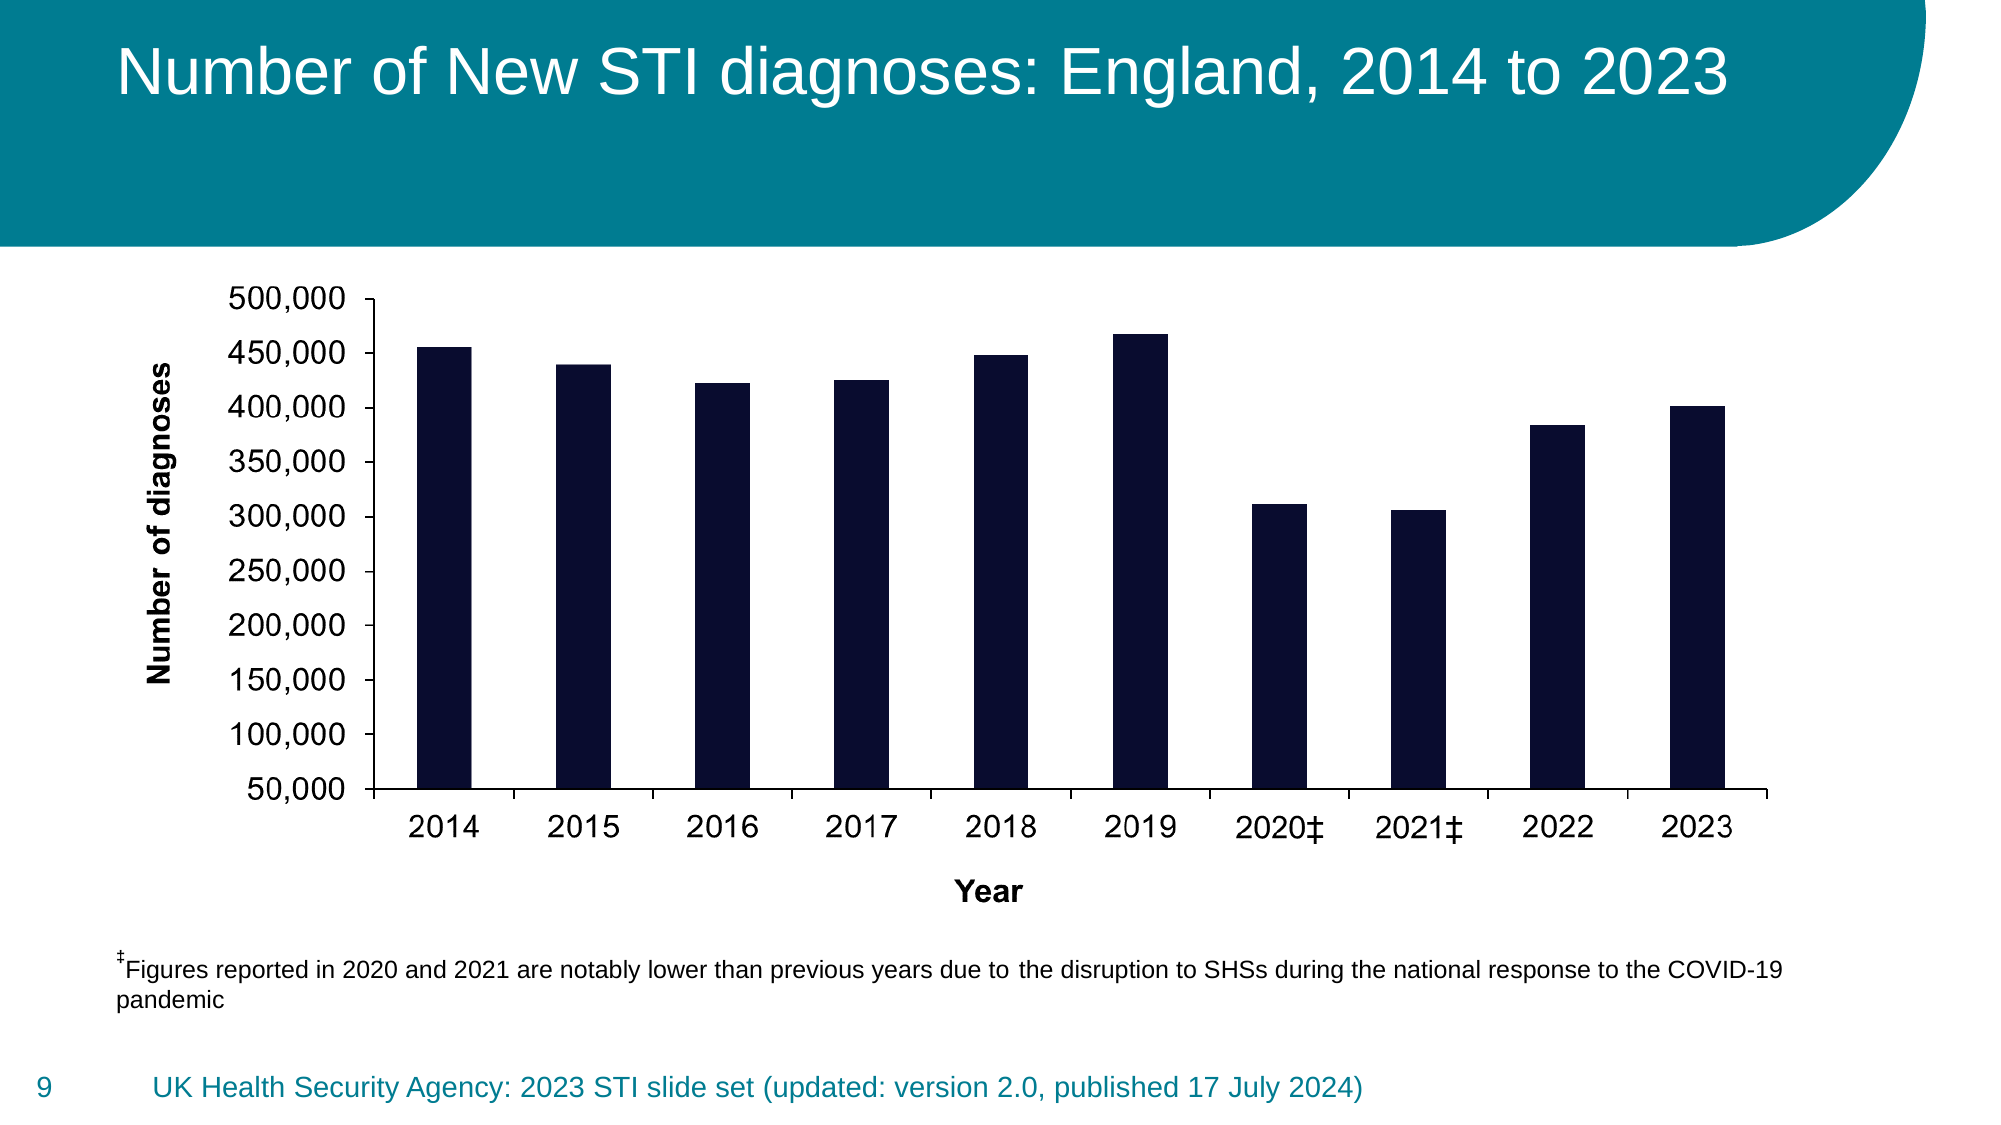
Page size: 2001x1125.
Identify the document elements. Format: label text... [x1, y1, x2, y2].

text_box ‡Figures reported in 2020 and 2021 are notably lower than previous years due to the disruption to SHSs during the national response to the COVID-19 pandemic [101, 939, 1911, 1021]
text_box [21, 1056, 120, 1117]
text_box UK Health Security Agency: 2023 STI slide set (updated: version 2.0, published 17 July 2024) [137, 1056, 1780, 1116]
picture [119, 260, 1780, 911]
title Number of New STI diagnoses: England, 2014 to 2023 [101, 29, 1747, 189]
